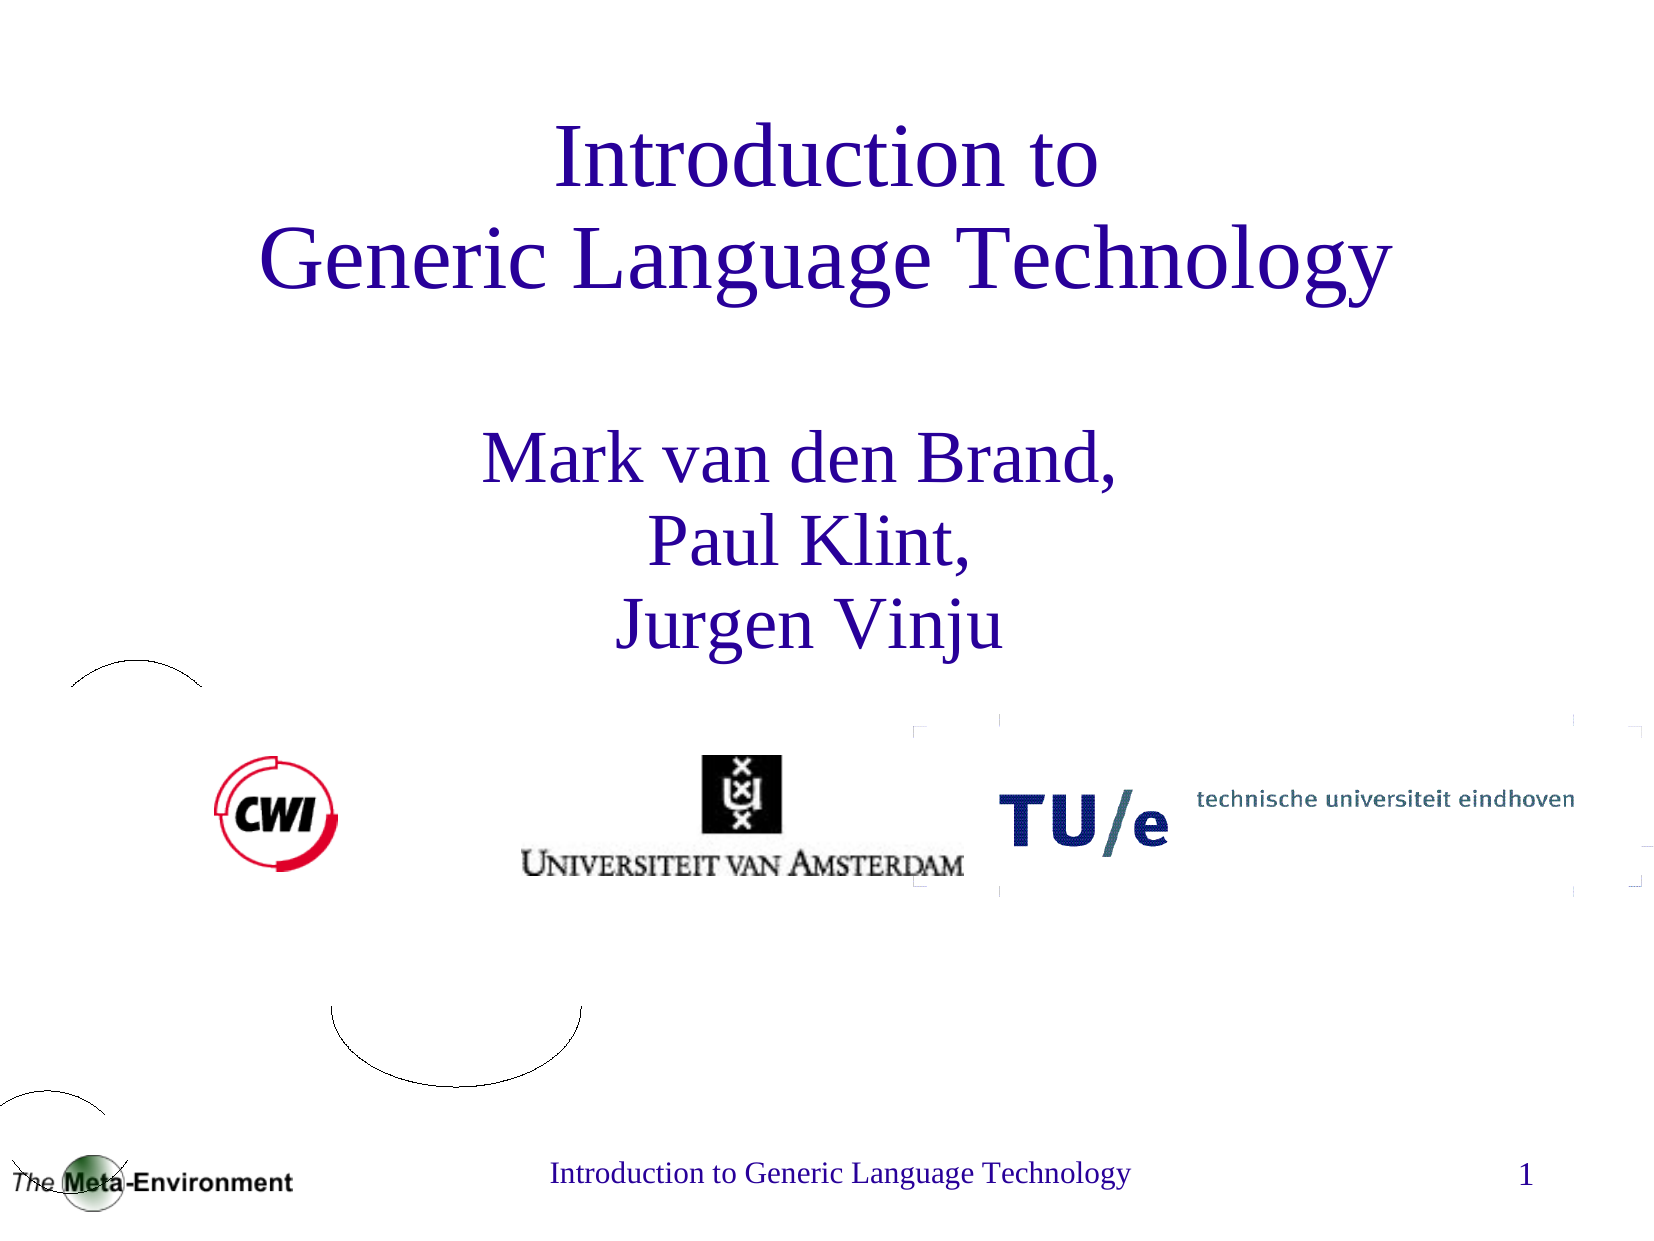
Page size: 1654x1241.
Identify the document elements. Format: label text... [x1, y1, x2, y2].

picture [1138, 714, 1654, 899]
text_box Mark van den Brand, Paul Klint, Jurgen Vinju [481, 415, 1138, 1047]
title Introduction to Generic Language Technology [121, 96, 1534, 317]
picture [214, 756, 338, 872]
picture [13, 1155, 293, 1212]
picture [521, 755, 964, 876]
